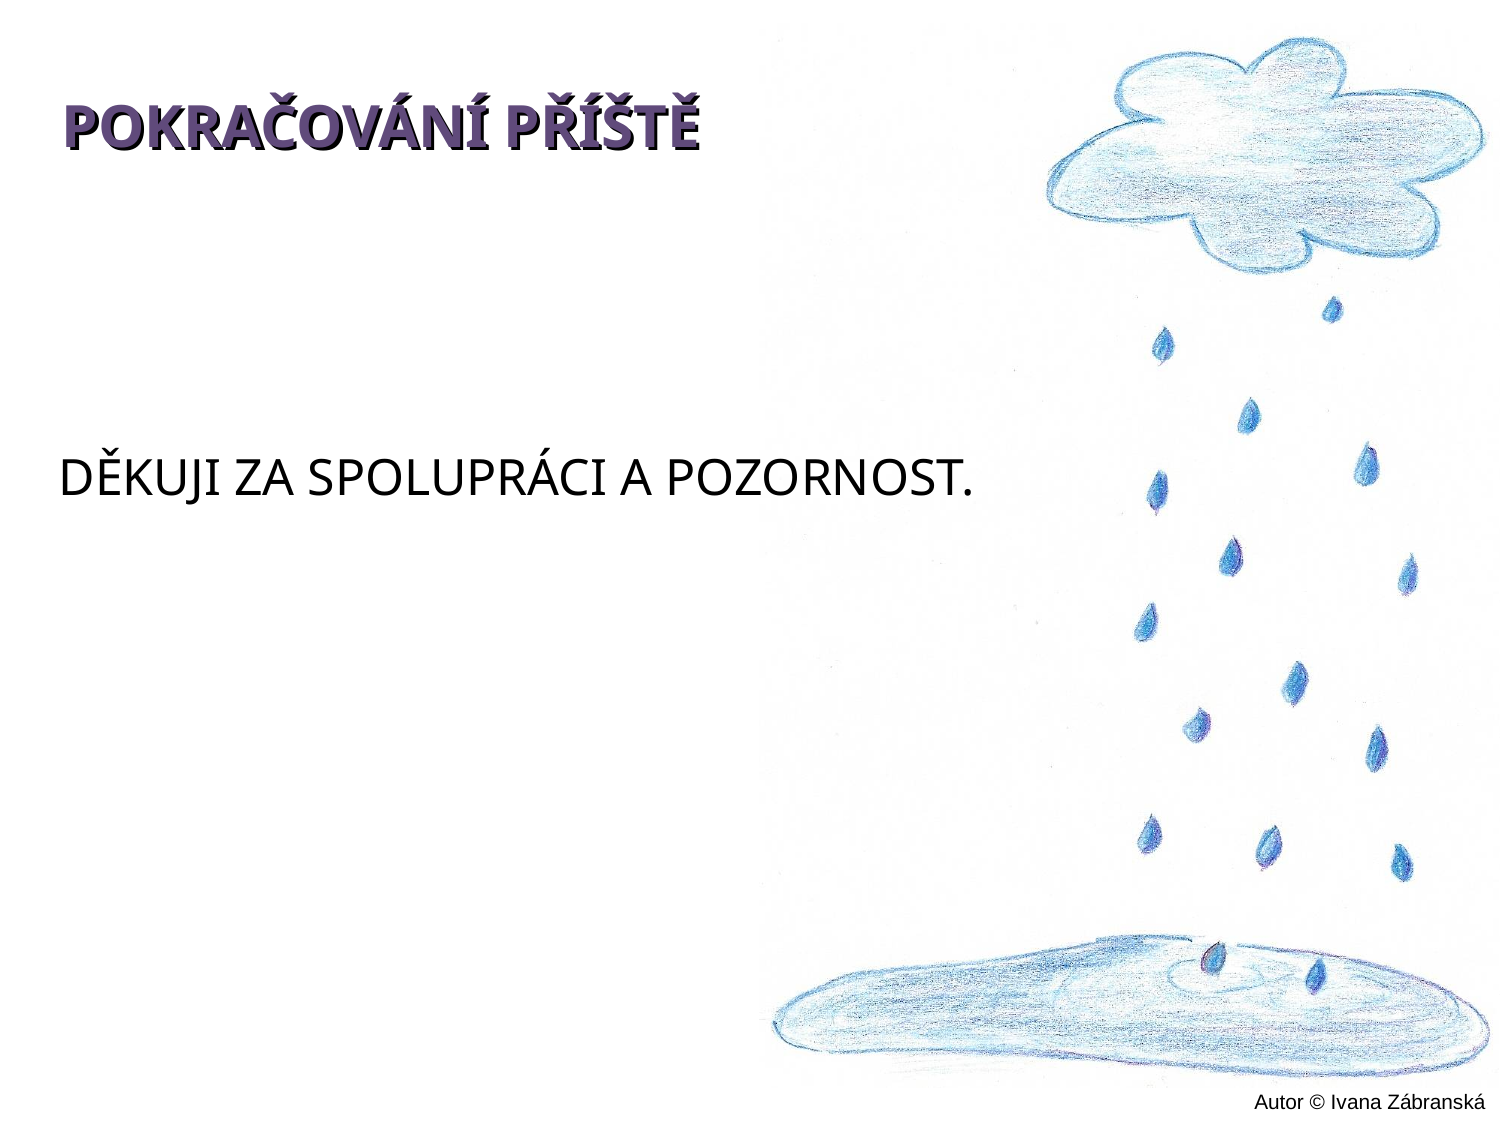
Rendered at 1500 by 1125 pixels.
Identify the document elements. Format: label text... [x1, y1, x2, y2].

list DĚKUJI ZA SPOLUPRÁCI A POZORNOST. [43, 365, 1339, 875]
text_box Autor © Ivana Zábranská [1239, 1080, 1500, 1122]
picture [759, 23, 1500, 1088]
title POKRAČOVÁNÍ PŘÍŠTĚ [46, 46, 1454, 202]
